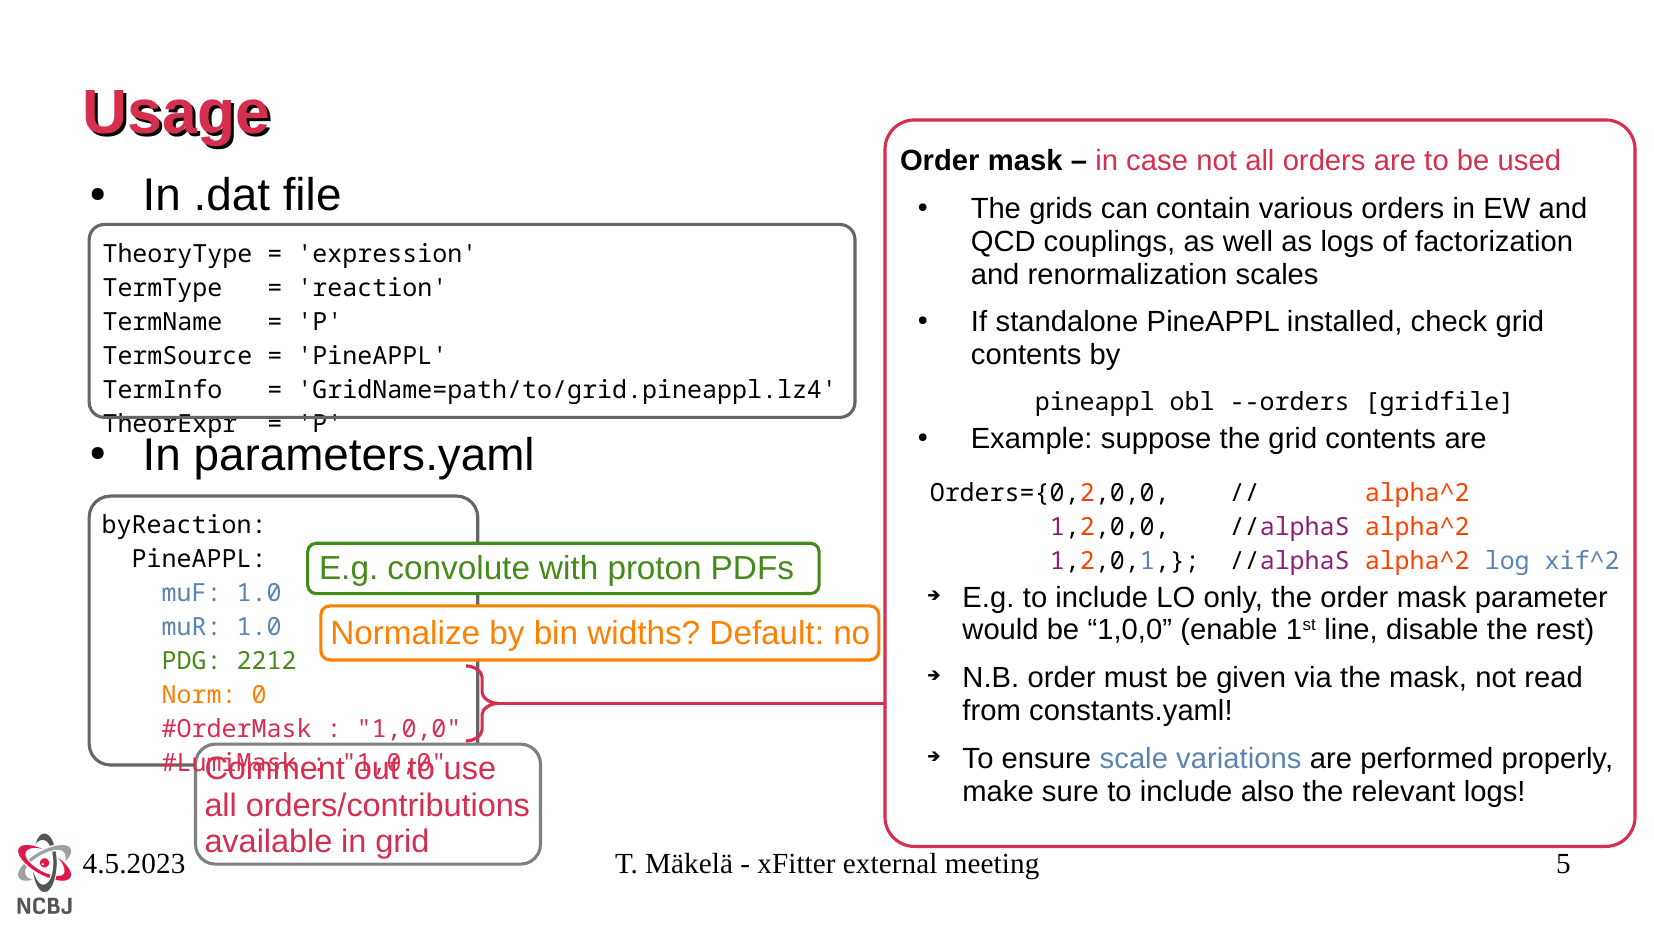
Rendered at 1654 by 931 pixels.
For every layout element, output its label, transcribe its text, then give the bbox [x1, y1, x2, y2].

text_box [320, 605, 879, 660]
list Normalize by bin widths? Default: no [330, 614, 886, 671]
picture [15, 832, 76, 916]
text_box [490, 543, 820, 594]
text_box Orders={0,2,0,0, // alpha^2 1,2,0,0, //alphaS alpha^2 1,2,0,1,}; //alphaS alpha^2 log xif^2 [915, 467, 1636, 571]
list Order mask – in case not all orders are to be used The grids can contain various orders in EW and QCD couplings, as well as logs of factorization and renormalization scales If standalone PineAPPL installed, check grid contents by Example: suppose the grid contents are [900, 144, 1621, 844]
text_box TheoryType = 'expression' TermType = 'reaction' TermName = 'P' TermSource = 'PineAPPL' TermInfo = 'GridName=path/to/grid.pineappl.lz4' TheorExpr = 'P' [42, 228, 856, 447]
text_box byReaction: PineAPPL: muF: 1.0 muR: 1.0 PDG: 2212 Norm: 0 #OrderMask : "1,0,0" #LumiMask : "1,0,0" [86, 499, 490, 826]
text_box [490, 744, 541, 858]
title Usage [887, 122, 1576, 193]
list E.g. convolute with proton PDFs [490, 549, 799, 605]
text_box TheoryType = 'expression' TermType = 'reaction' TermName = 'P' TermSource = 'PineAPPL' TermInfo = 'GridName=path/to/grid.pineappl.lz4' TheorExpr = 'P' [91, 228, 853, 415]
text_box [195, 826, 204, 861]
text_box pineappl obl --orders [gridfile] [1020, 375, 1530, 420]
list Comment out to use all orders/contributions available in grid [204, 750, 535, 871]
list In parameters.yaml [71, 429, 661, 489]
text_box E.g. to include LO only, the order mask parameter would be “1,0,0” (enable 1st line, disable the rest) N.B. order must be given via the mask, not read from constants.yaml! To ensure scale variations are performed properly, make sure to include also the relevant logs! [912, 573, 1636, 816]
title Usage [82, 37, 1576, 193]
list In .dat file [71, 169, 391, 229]
